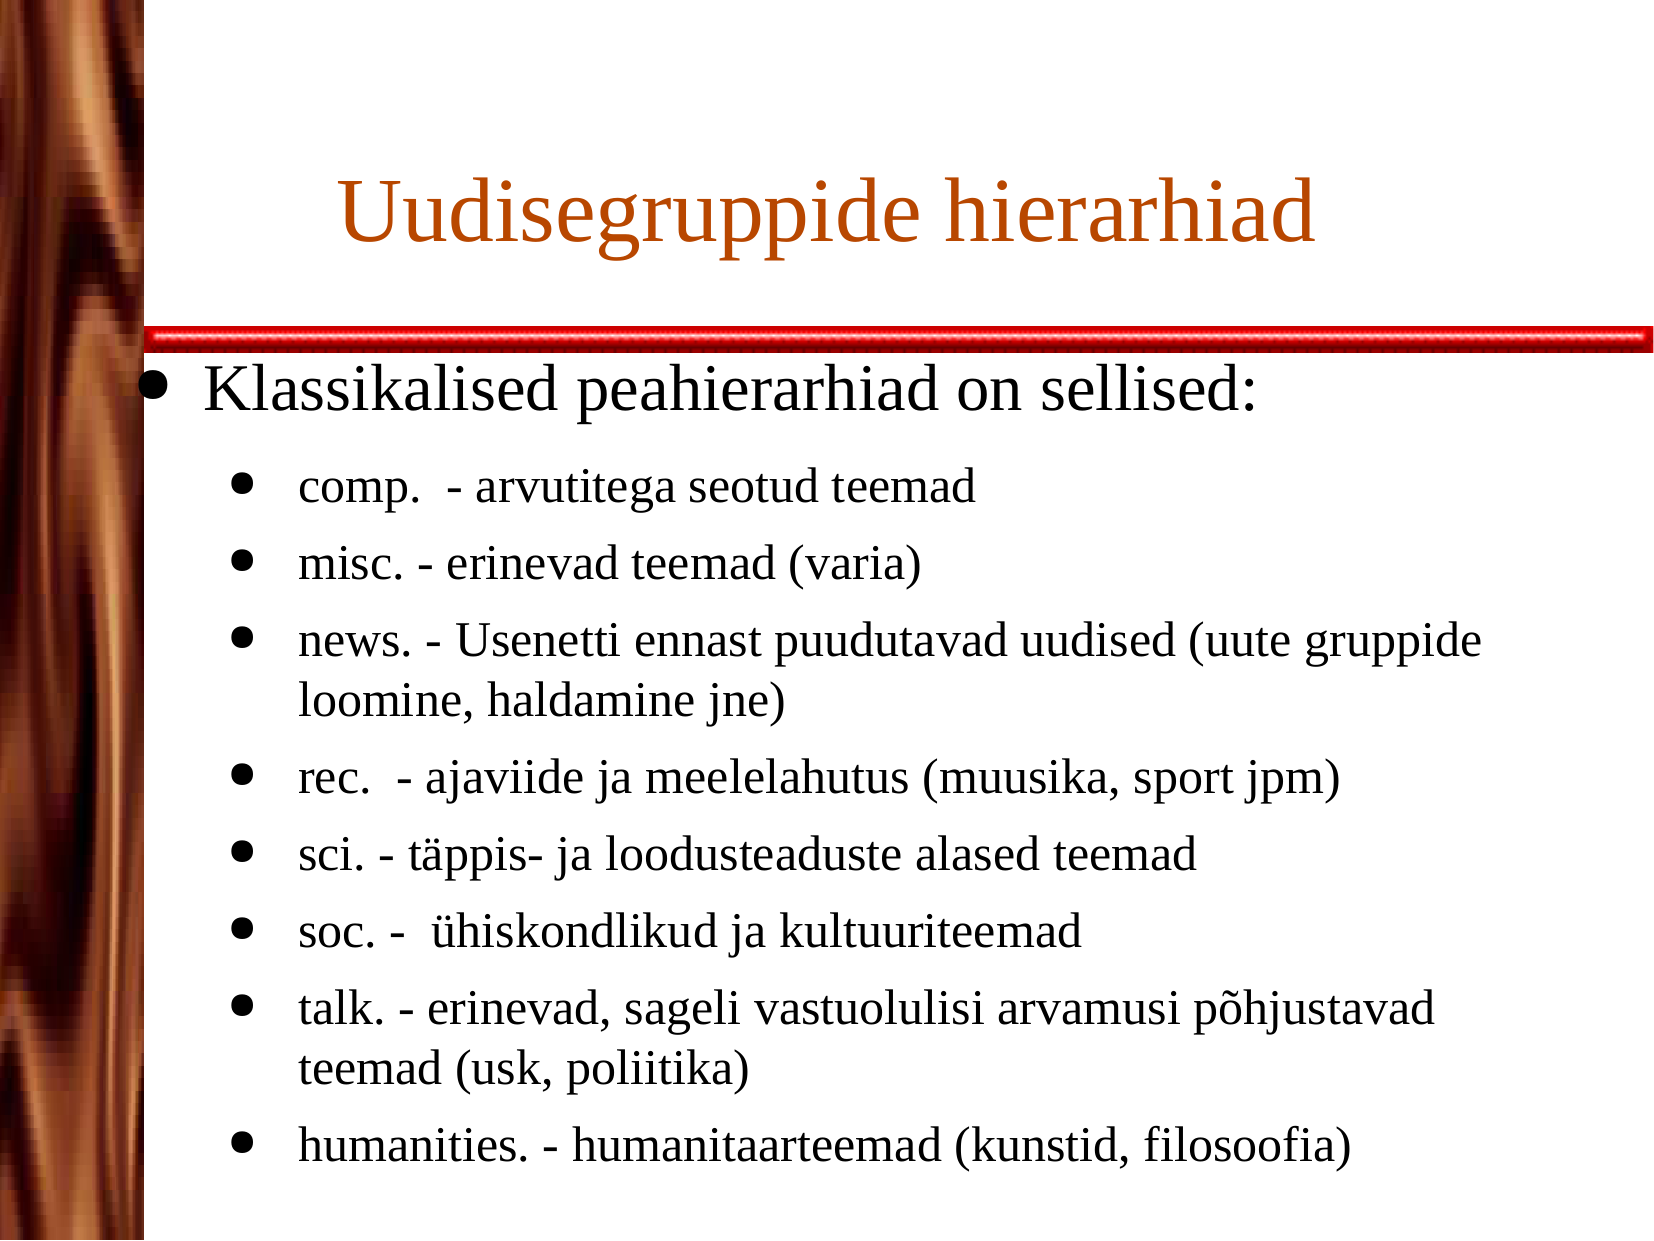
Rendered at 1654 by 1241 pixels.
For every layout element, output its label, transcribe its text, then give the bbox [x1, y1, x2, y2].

list Klassikalised peahierarhiad on sellised: comp. - arvutitega seotud teemad misc. - erinevad teemad (varia) news. - Usenetti ennast puudutavad uudised (uute gruppide loomine, haldamine jne) rec. - ajaviide ja meelelahutus (muusika, sport jpm) sci. - täppis- ja loodusteaduste alased teemad soc. - ühiskondlikud ja kultuuriteemad talk. - erinevad, sageli vastuolulisi arvamusi põhjustavad teemad (usk, poliitika) humanities. - humanitaarteemad (kunstid, filosoofia) [121, 344, 1533, 1172]
picture [0, 0, 1654, 1240]
title Uudisegruppide hierarhiad [121, 100, 1533, 312]
